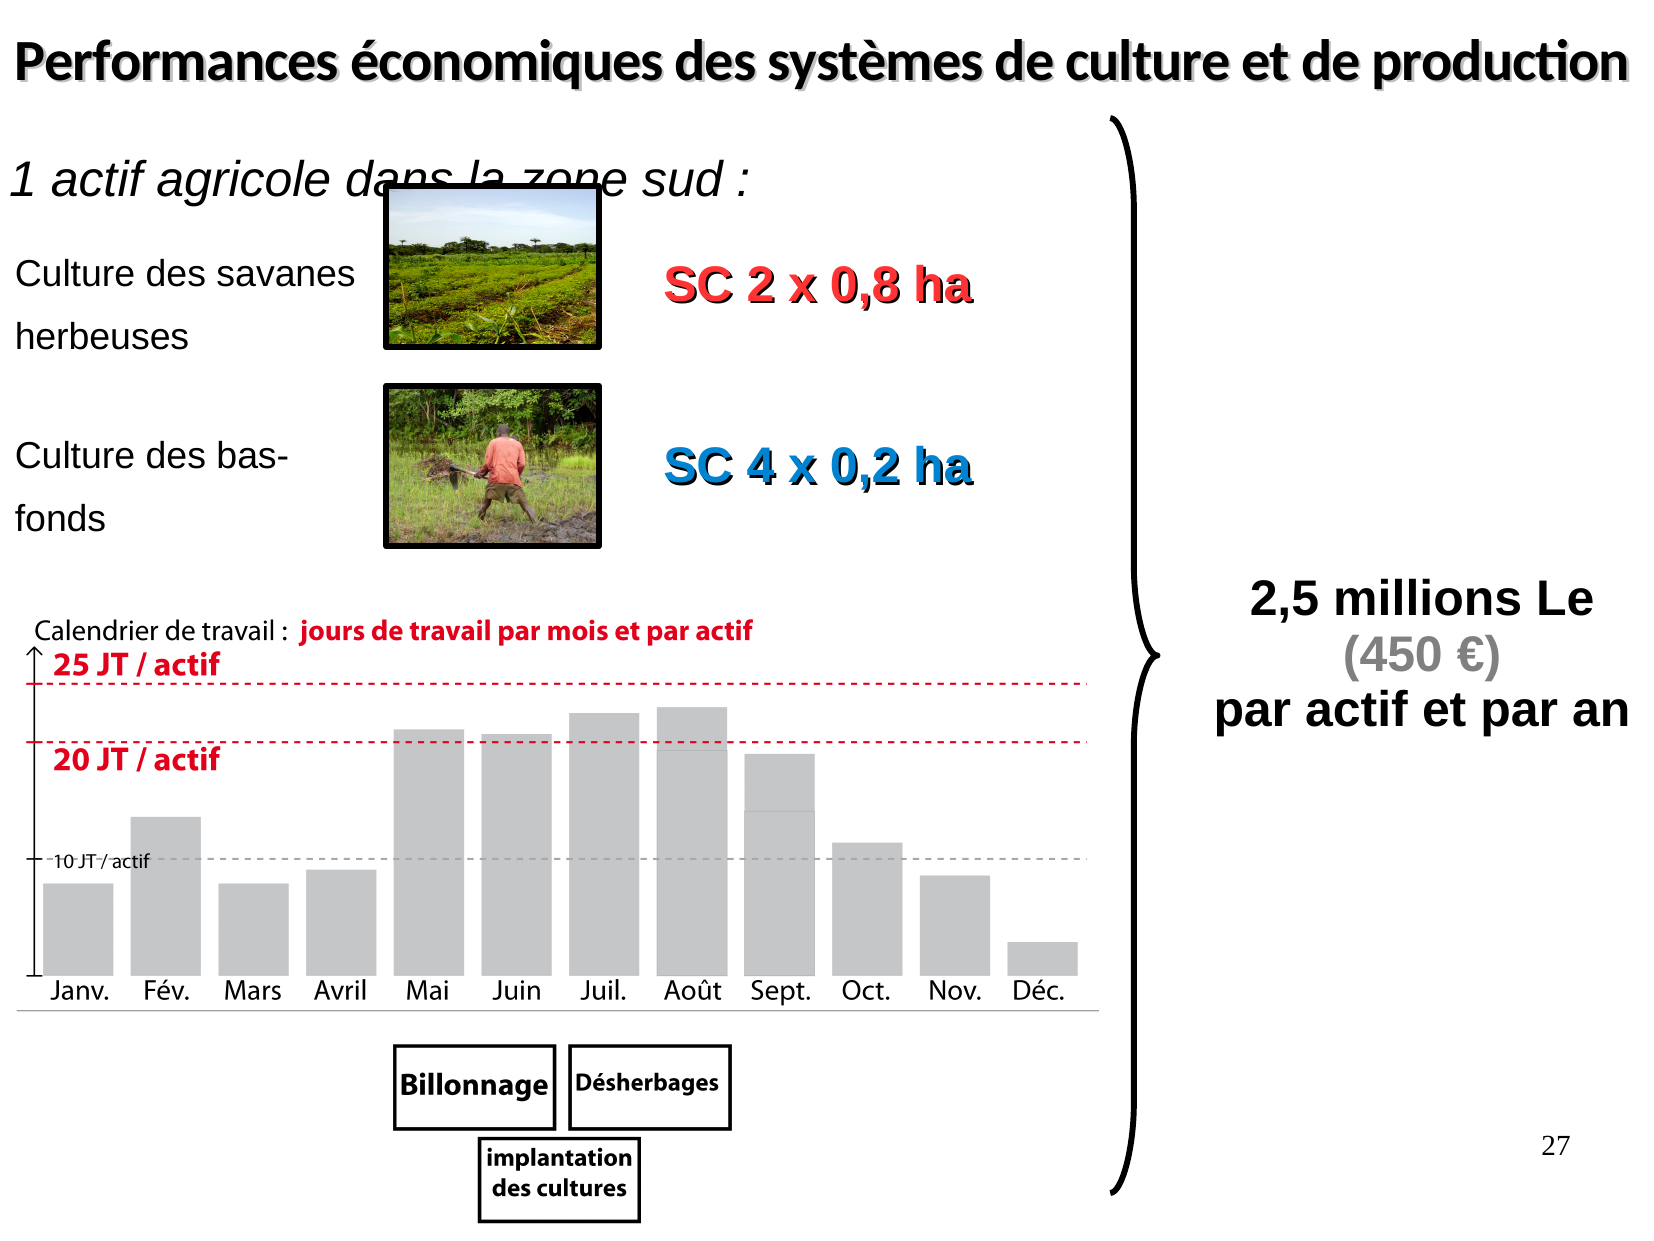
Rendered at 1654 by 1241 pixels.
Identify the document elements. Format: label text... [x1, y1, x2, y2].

picture [5, 596, 1099, 1234]
text_box Culture des bas-fonds [0, 406, 373, 526]
text_box Performances économiques des systèmes de culture et de production [0, 0, 1654, 87]
picture [389, 388, 596, 544]
text_box 2,5 millions Le (450 €) par actif et par an [1198, 562, 1646, 749]
text_box Culture des savanes herbeuses [0, 224, 373, 345]
picture [389, 188, 596, 345]
text_box 1 actif agricole dans la zone sud : [0, 115, 792, 186]
text_box SC 2 x 0,8 ha [648, 248, 987, 321]
text_box SC 4 x 0,2 ha [648, 430, 987, 502]
